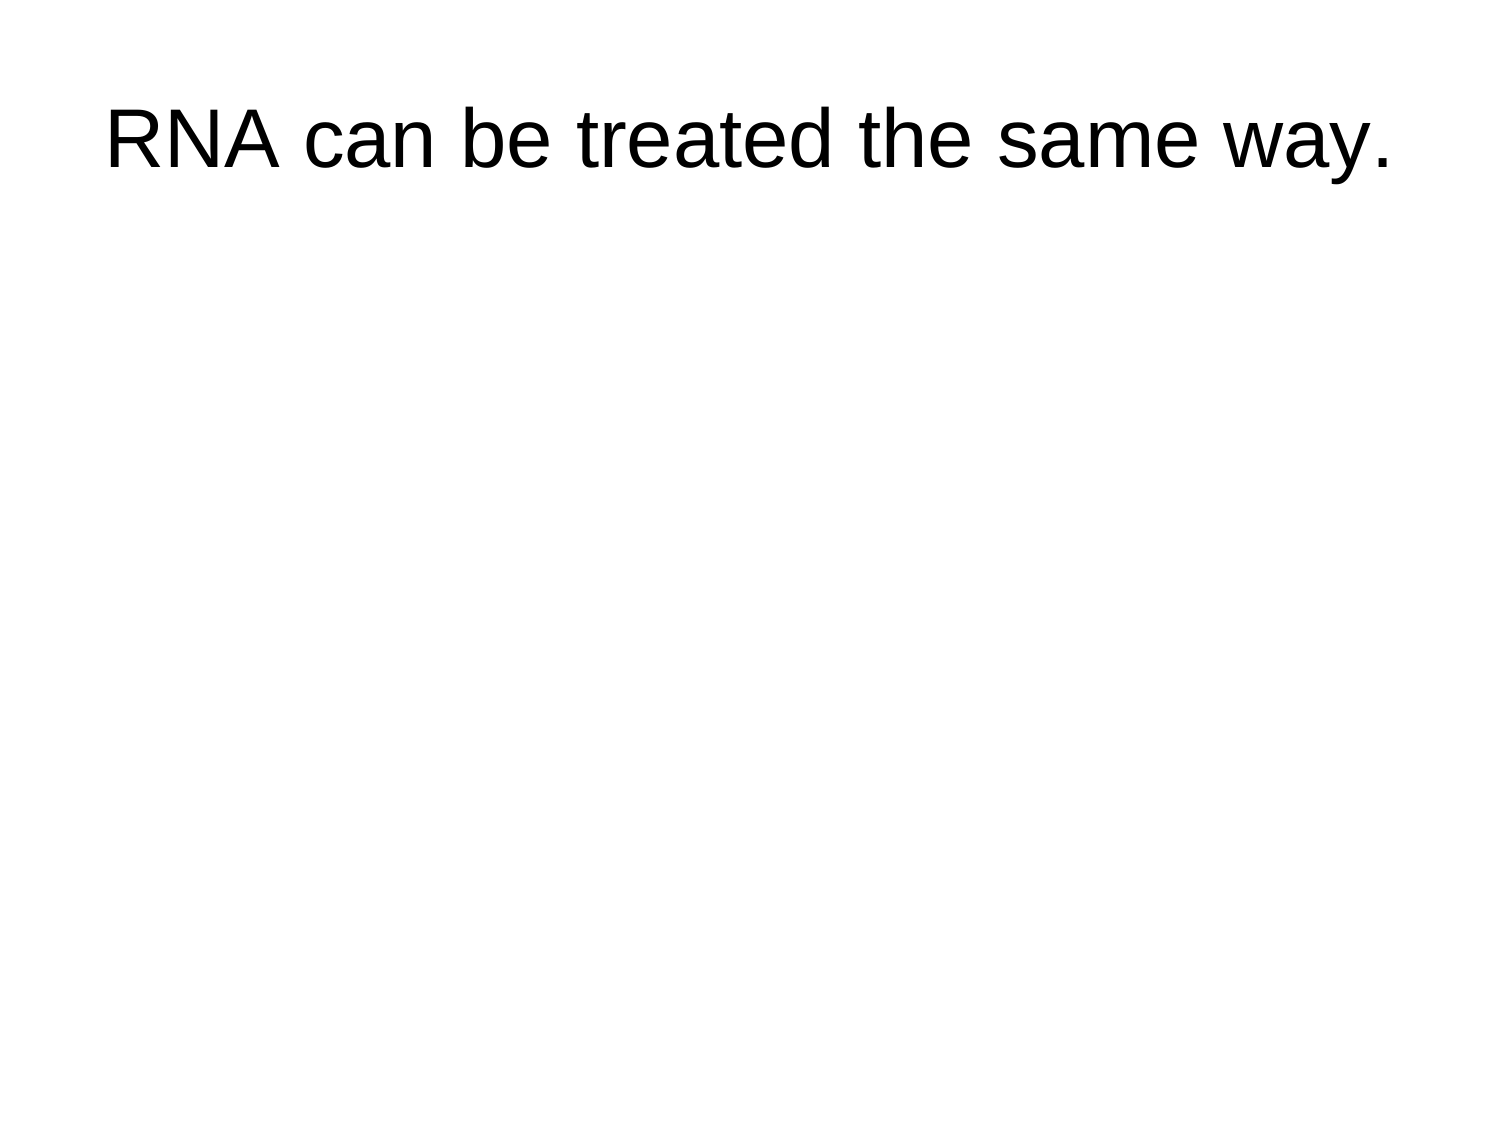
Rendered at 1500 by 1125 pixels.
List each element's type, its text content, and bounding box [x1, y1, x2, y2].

title RNA can be treated the same way. [75, 45, 1426, 233]
